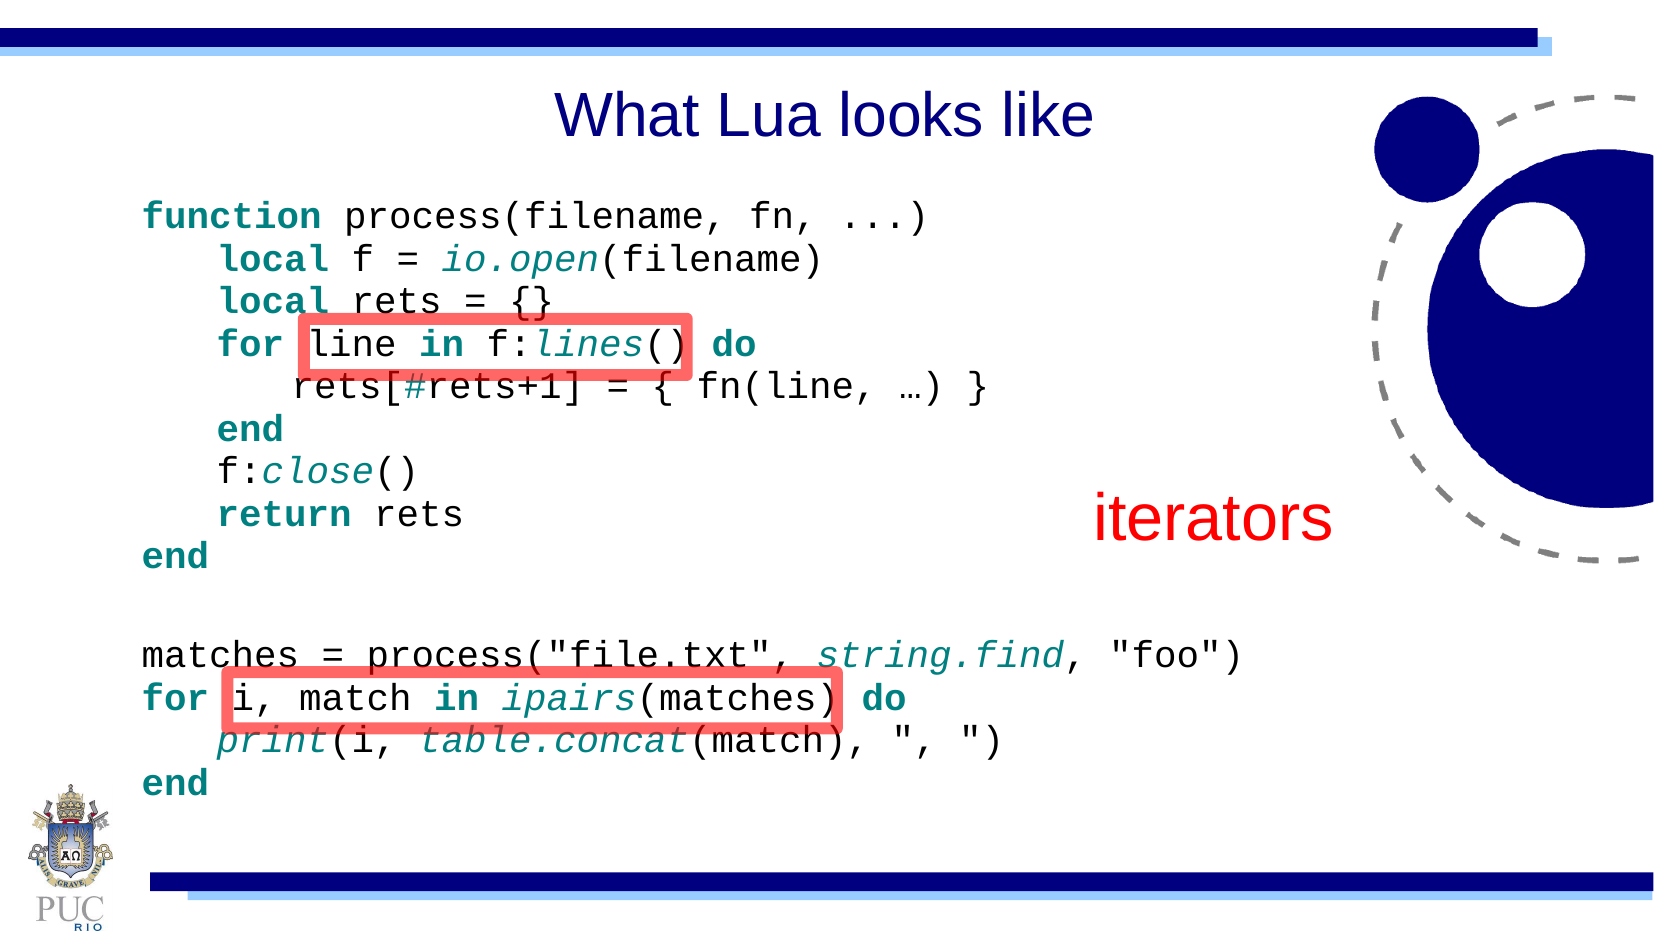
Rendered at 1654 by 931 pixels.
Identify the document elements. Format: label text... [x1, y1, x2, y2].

subtitle function process(filename, fn, ...) local f = io.open(filename) local rets = {} for line in f:lines() do rets[#rets+1] = { fn(line, …) } end f:close() return rets end matches = process("file.txt", string.find, "foo") for i, match in ipairs(matches) do print(i, table.concat(match), ", ") end [141, 197, 1630, 807]
picture [28, 784, 113, 931]
title What Lua looks like [37, 37, 1613, 193]
text_box iterators [1078, 472, 1347, 563]
picture [1347, 47, 1654, 582]
